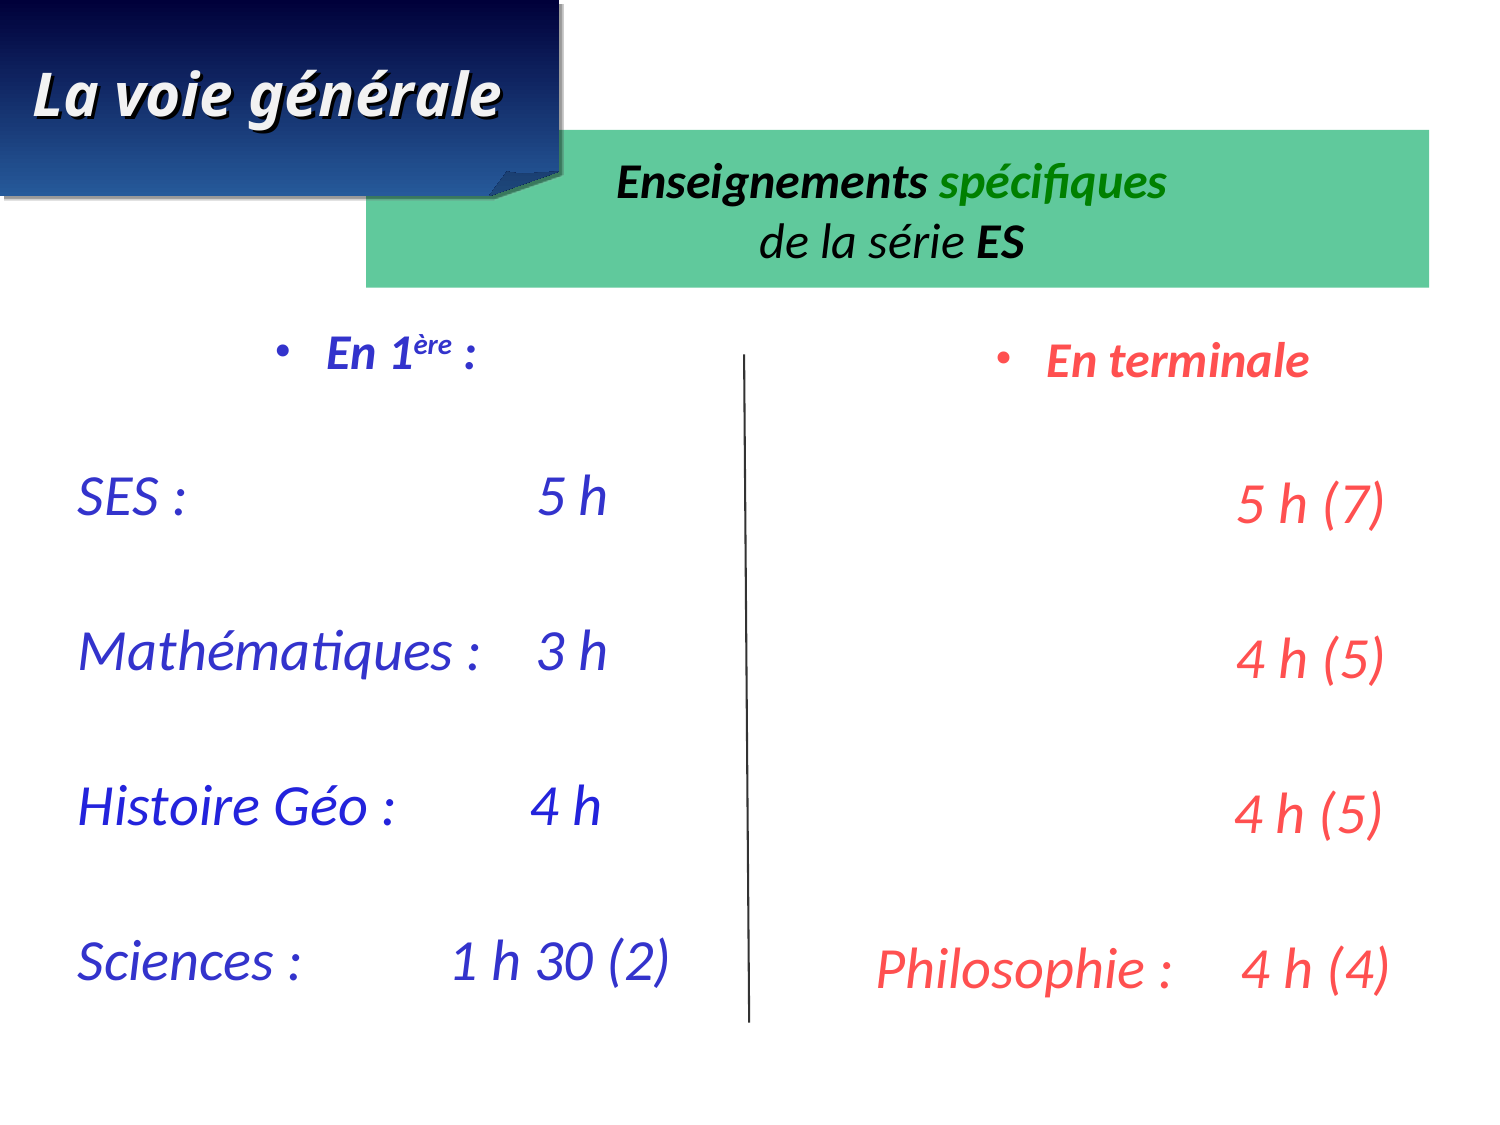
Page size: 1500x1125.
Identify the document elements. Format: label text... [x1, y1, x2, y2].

text_box En 1ère : SES : 5 h Mathématiques : 3 h Histoire Géo : 4 h Sciences : 1 h 30 (2) [63, 318, 689, 994]
text_box [0, 0, 559, 197]
text_box Enseignements spécifiques de la série ES [366, 129, 1430, 288]
text_box La voie générale [32, 61, 524, 130]
text_box En terminale 5 h (7) 4 h (5) 4 h (5) Philosophie : 4 h (4) [860, 326, 1445, 1050]
